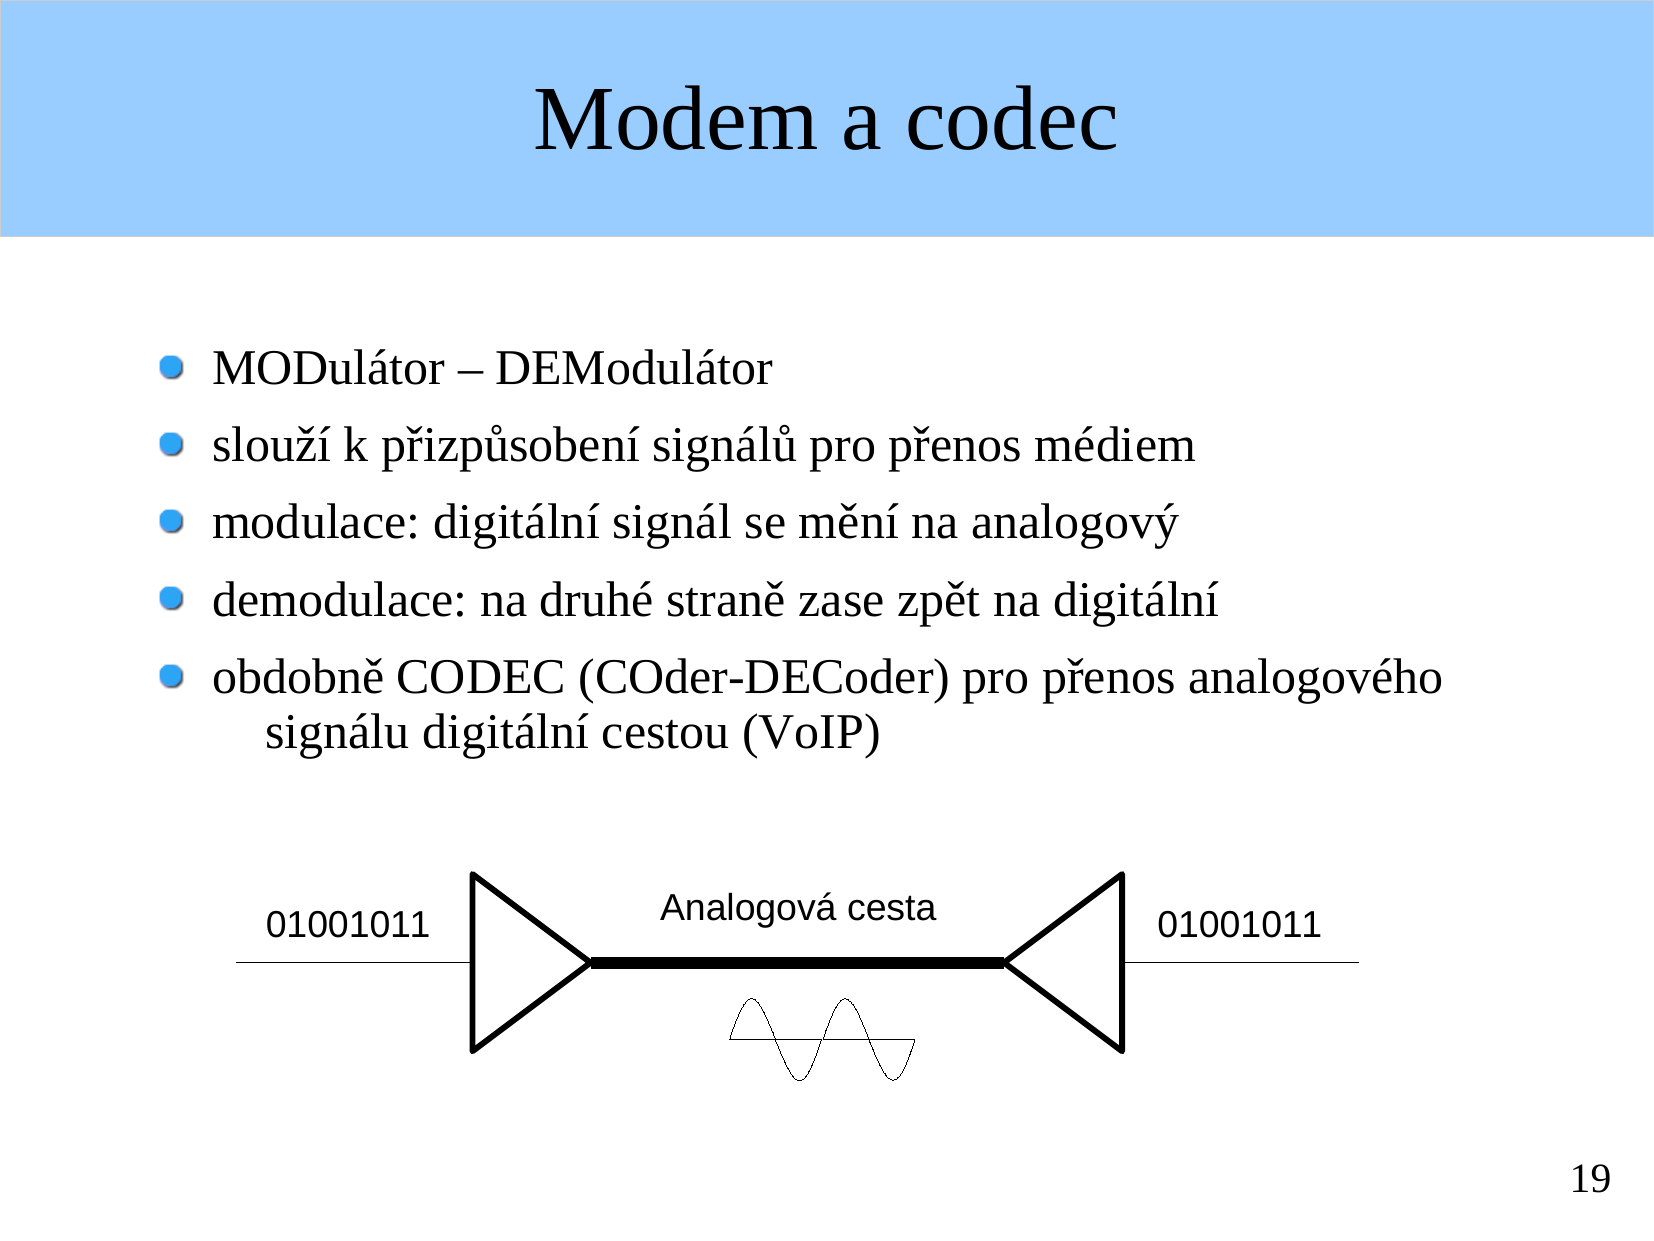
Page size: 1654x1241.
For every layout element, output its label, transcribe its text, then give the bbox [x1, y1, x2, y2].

text_box 01001011 [1157, 903, 1294, 951]
text_box 01001011 [265, 903, 402, 951]
title Modem a codec [0, 0, 1654, 237]
list MODulátor – DEModulátor slouží k přizpůsobení signálů pro přenos médiem modulace: digitální signál se mění na analogový demodulace: na druhé straně zase zpět na digitální obdobně CODEC (COder-DECoder) pro přenos analogového signálu digitální cestou (VoIP) [123, 339, 1536, 1152]
text_box Analogová cesta [659, 885, 937, 950]
